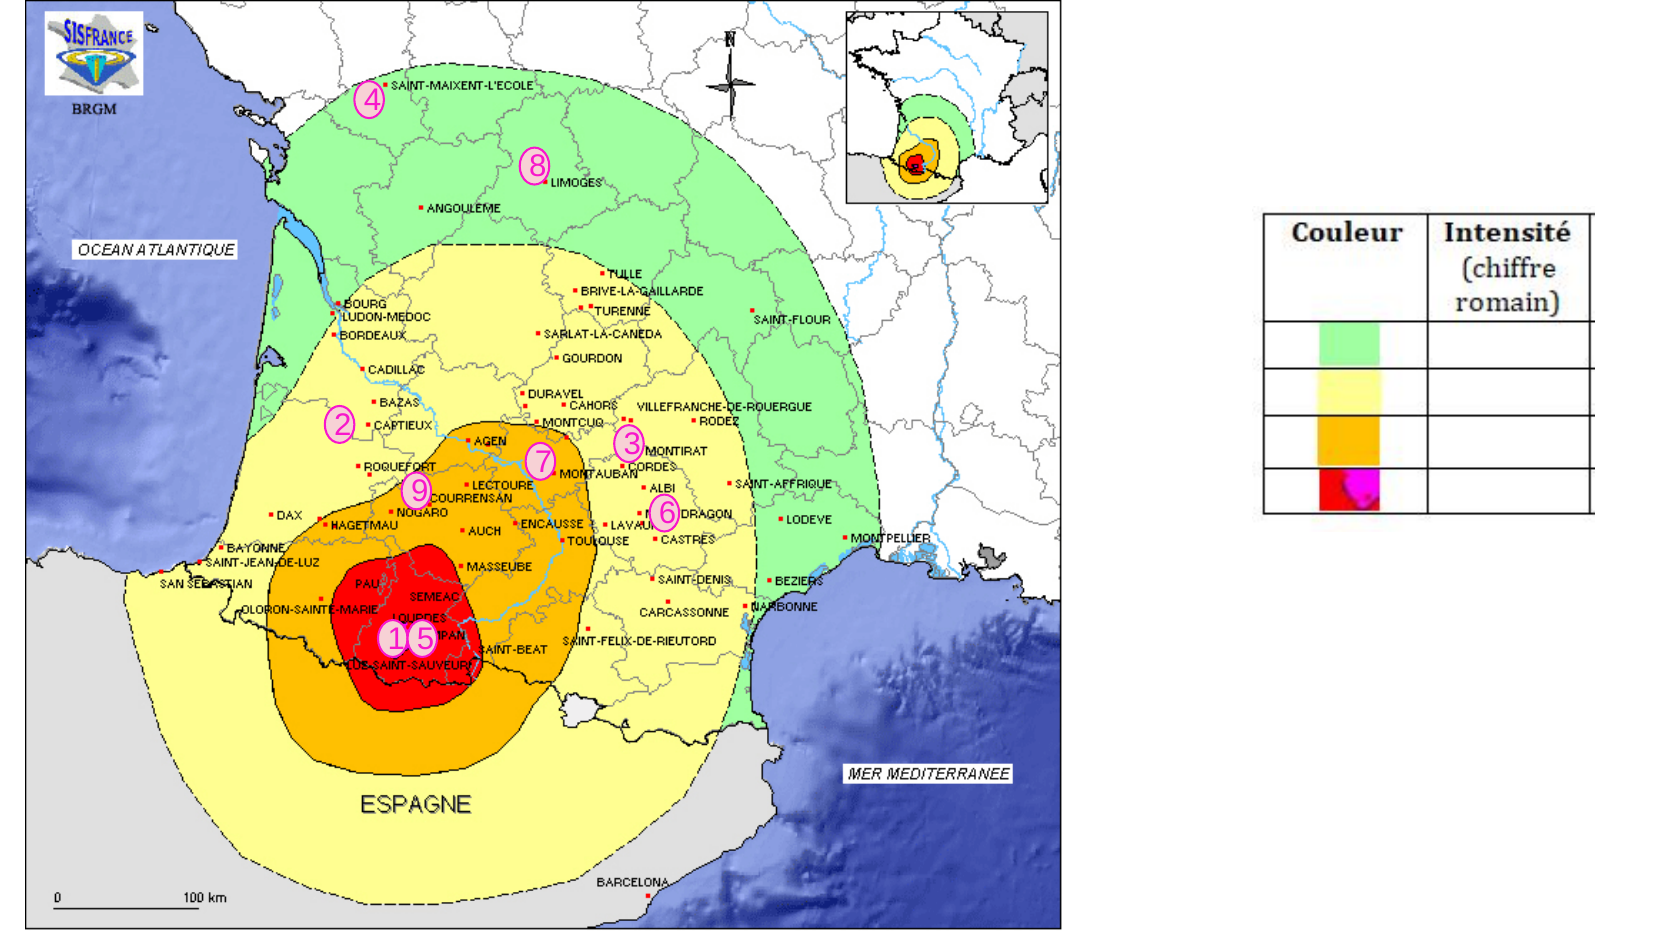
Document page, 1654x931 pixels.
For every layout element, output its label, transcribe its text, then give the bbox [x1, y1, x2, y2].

text_box 9 [401, 472, 432, 510]
text_box 4 [354, 81, 384, 119]
text_box 6 [649, 494, 680, 532]
text_box 7 [525, 442, 556, 480]
text_box 5 [407, 620, 438, 657]
text_box 2 [324, 405, 355, 443]
text_box 1 [377, 620, 407, 657]
picture [25, 0, 1063, 931]
text_box 3 [614, 425, 644, 463]
picture [1252, 206, 1595, 532]
text_box 8 [519, 147, 550, 185]
